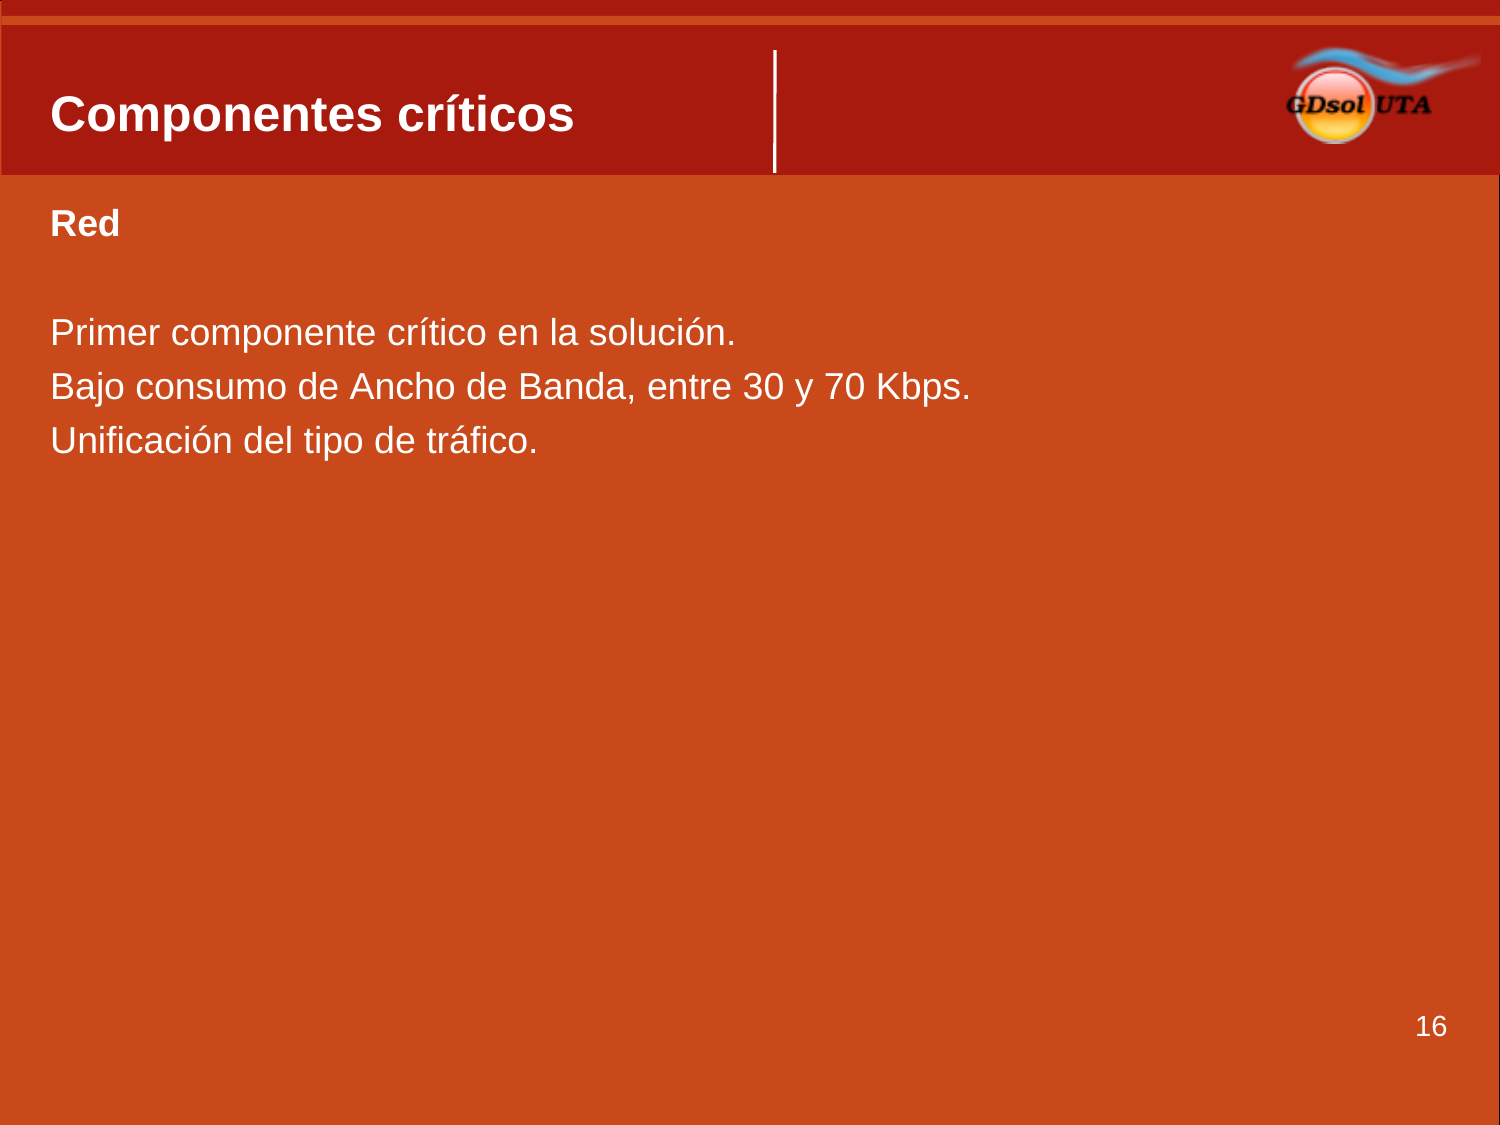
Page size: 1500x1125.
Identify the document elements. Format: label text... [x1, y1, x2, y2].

list Red Primer componente crítico en la solución. Bajo consumo de Ancho de Banda, entre 30 y 70 Kbps. Unificación del tipo de tráfico. [50, 200, 1450, 988]
picture [1285, 45, 1481, 144]
title Componentes críticos [50, 60, 751, 164]
